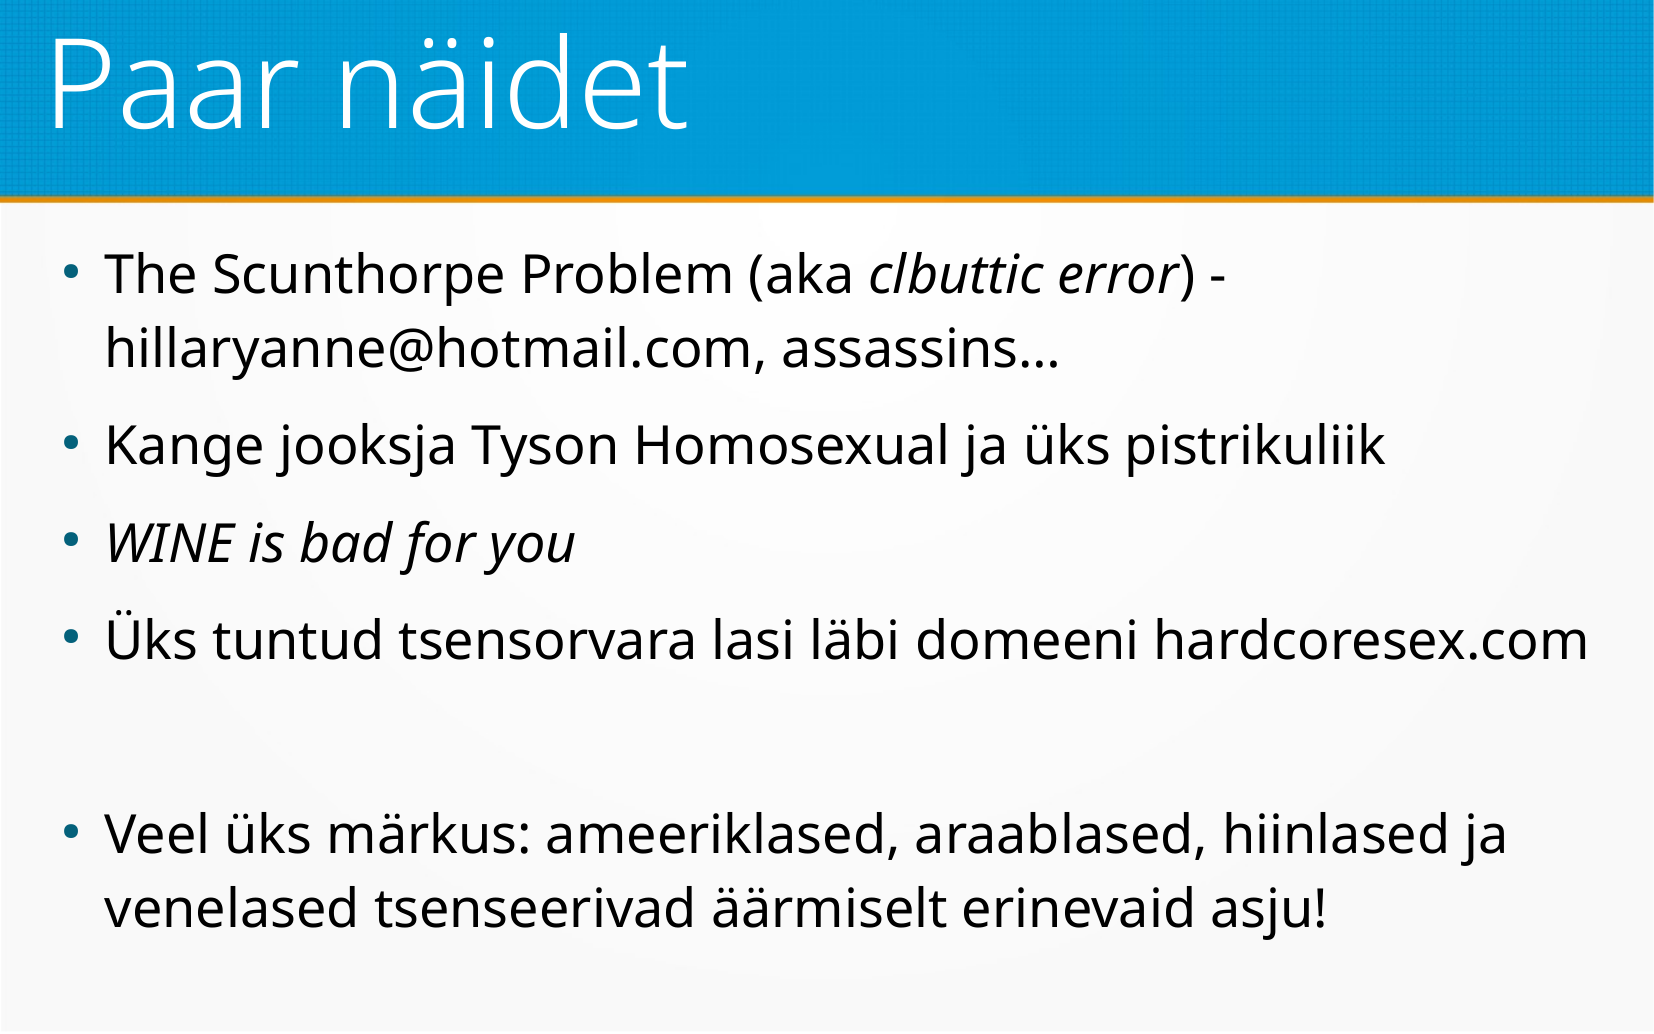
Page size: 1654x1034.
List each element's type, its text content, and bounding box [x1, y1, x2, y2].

picture [0, 195, 1654, 1034]
list The Scunthorpe Problem (aka clbuttic error) - hillaryanne@hotmail.com, assassins… Kange jooksja Tyson Homosexual ja üks pistrikuliik WINE is bad for you Üks tuntud tsensorvara lasi läbi domeeni hardcoresex.com Veel üks märkus: ameeriklased, araablased, hiinlased ja venelased tsenseerivad äärmiselt erinevaid asju! [47, 236, 1607, 1002]
title Paar näidet [43, 0, 1619, 166]
